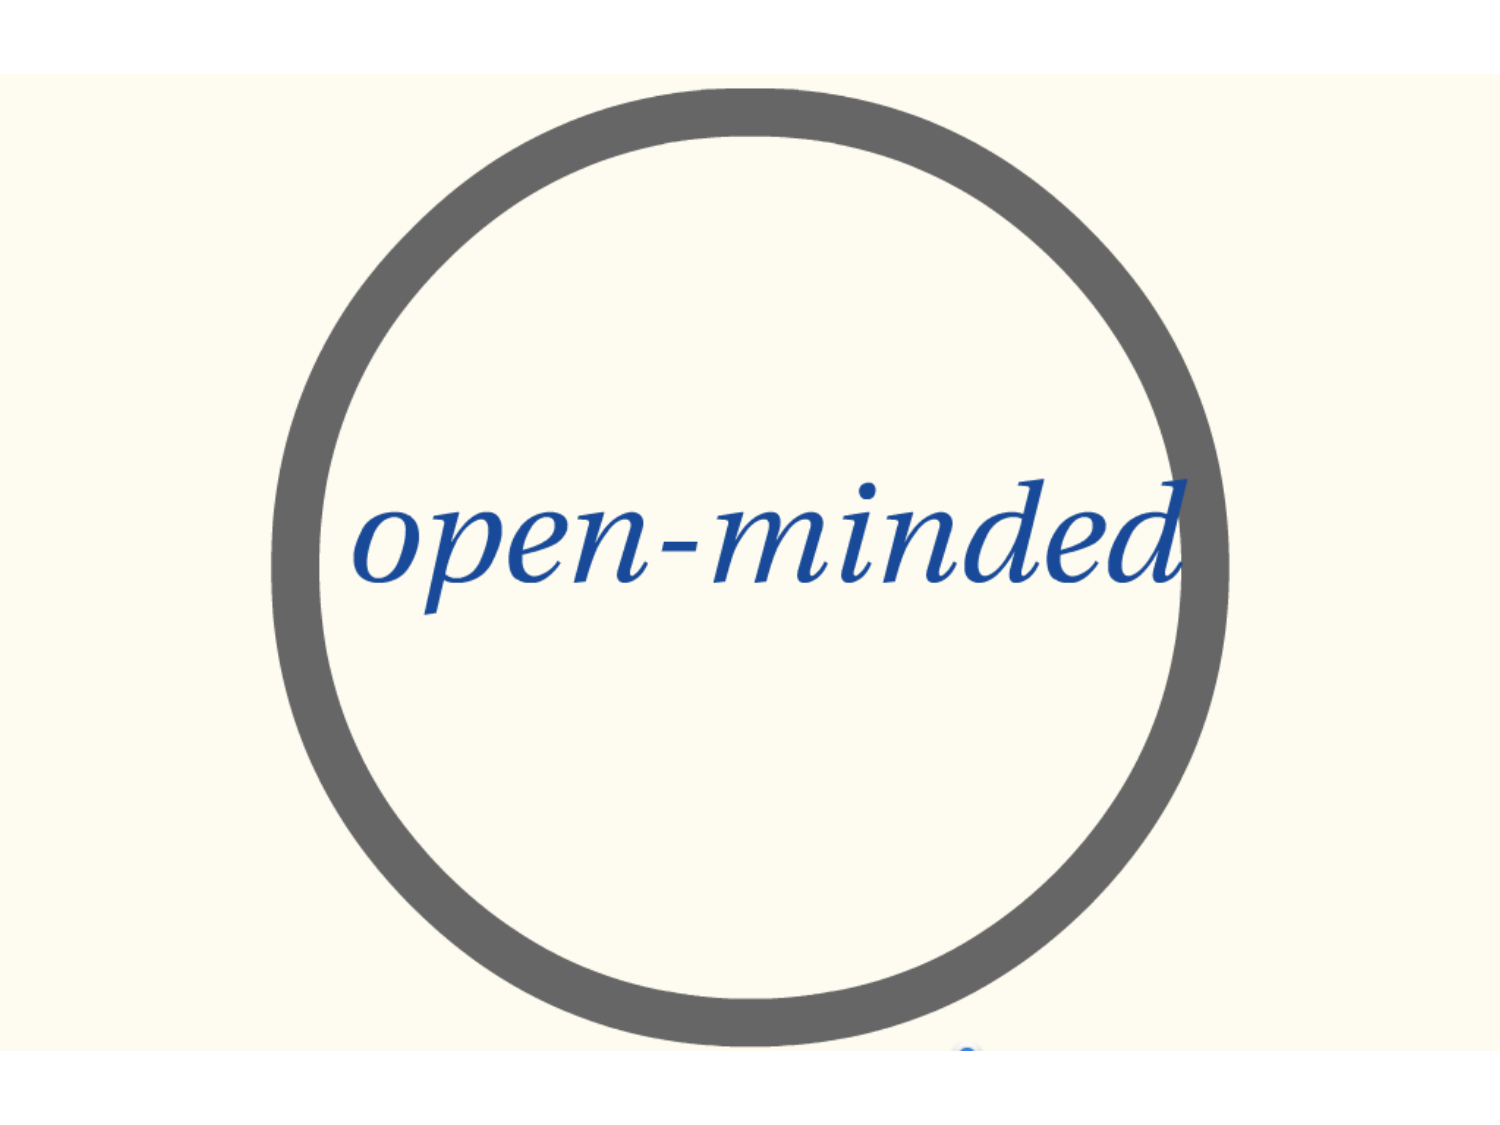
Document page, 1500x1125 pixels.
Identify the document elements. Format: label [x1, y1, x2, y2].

picture [0, 74, 1500, 1051]
